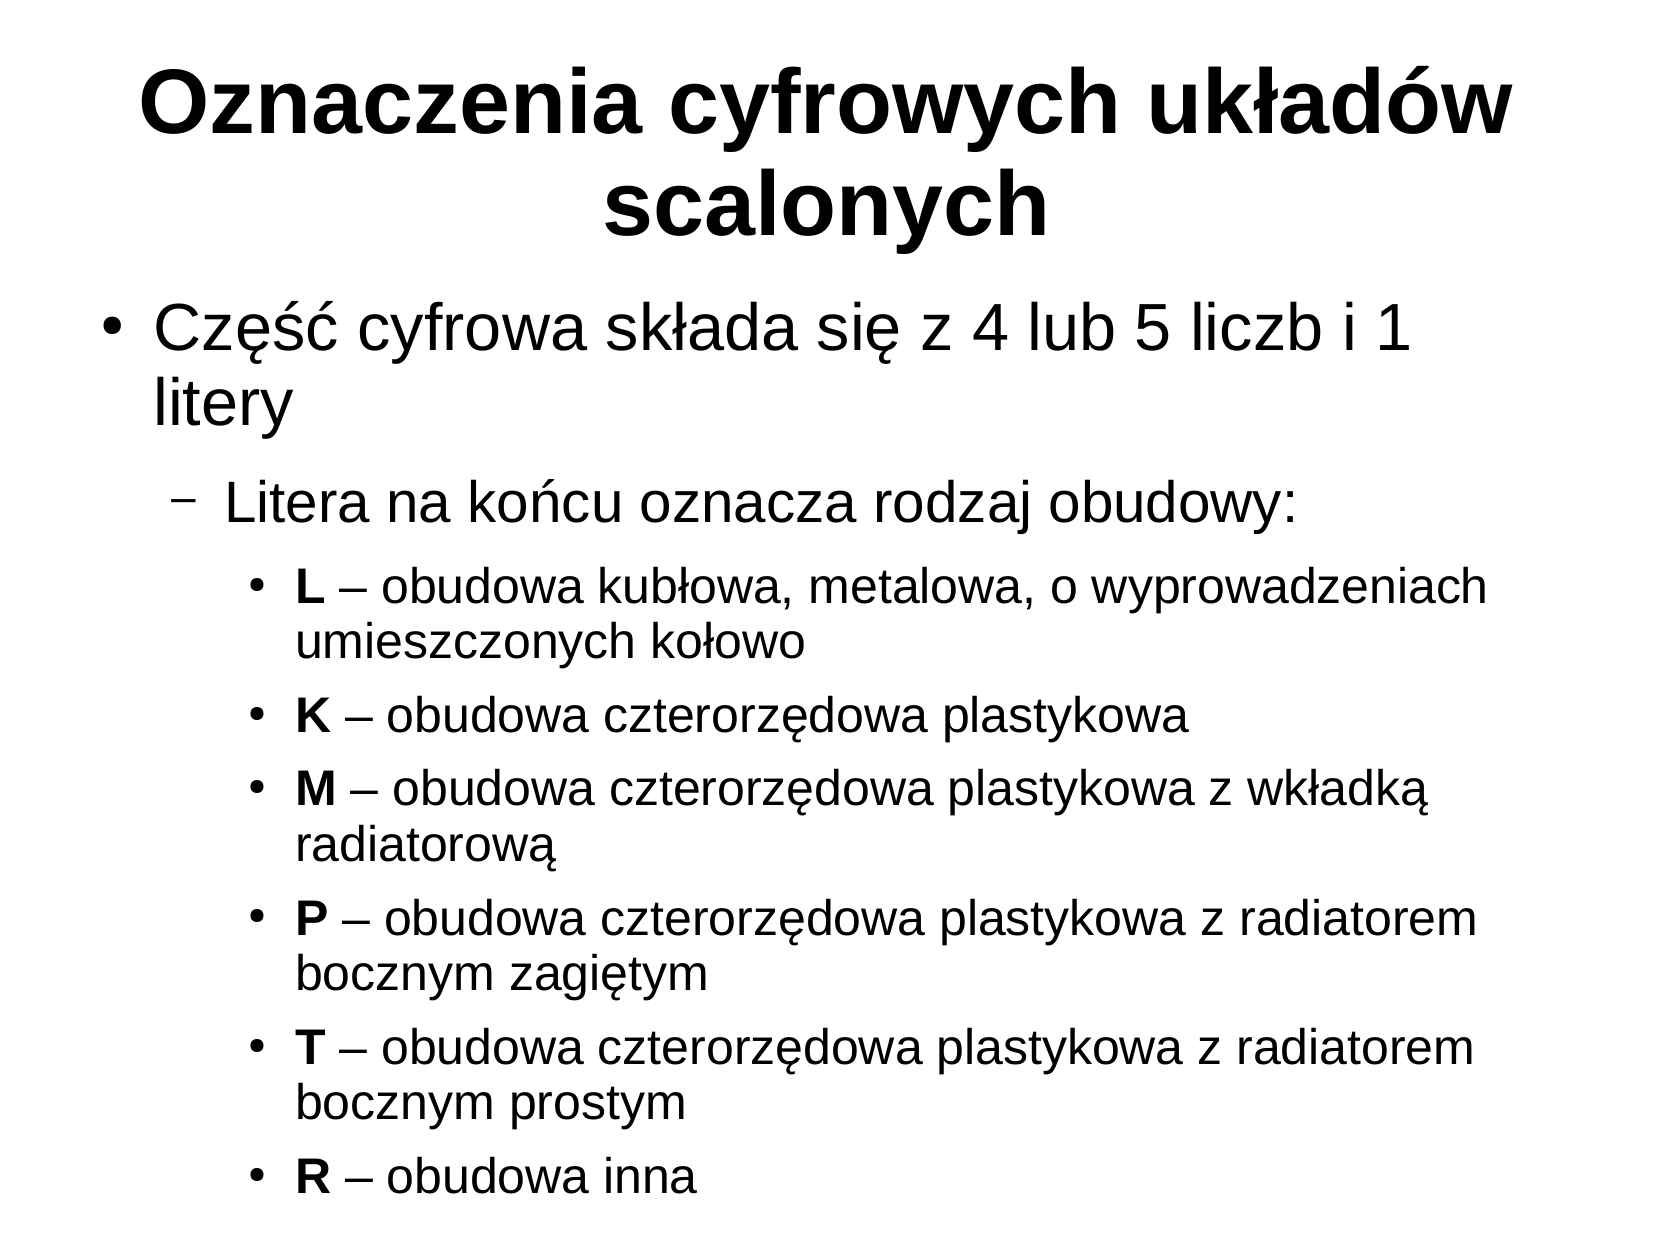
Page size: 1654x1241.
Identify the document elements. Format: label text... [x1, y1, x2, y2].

list Część cyfrowa składa się z 4 lub 5 liczb i 1 litery Litera na końcu oznacza rodzaj obudowy: L – obudowa kubłowa, metalowa, o wyprowadzeniach umieszczonych kołowo K – obudowa czterorzędowa plastykowa M – obudowa czterorzędowa plastykowa z wkładką radiatorową P – obudowa czterorzędowa plastykowa z radiatorem bocznym zagiętym T – obudowa czterorzędowa plastykowa z radiatorem bocznym prostym R – obudowa inna [82, 290, 1571, 1213]
title Oznaczenia cyfrowych układów scalonych [82, 49, 1571, 257]
